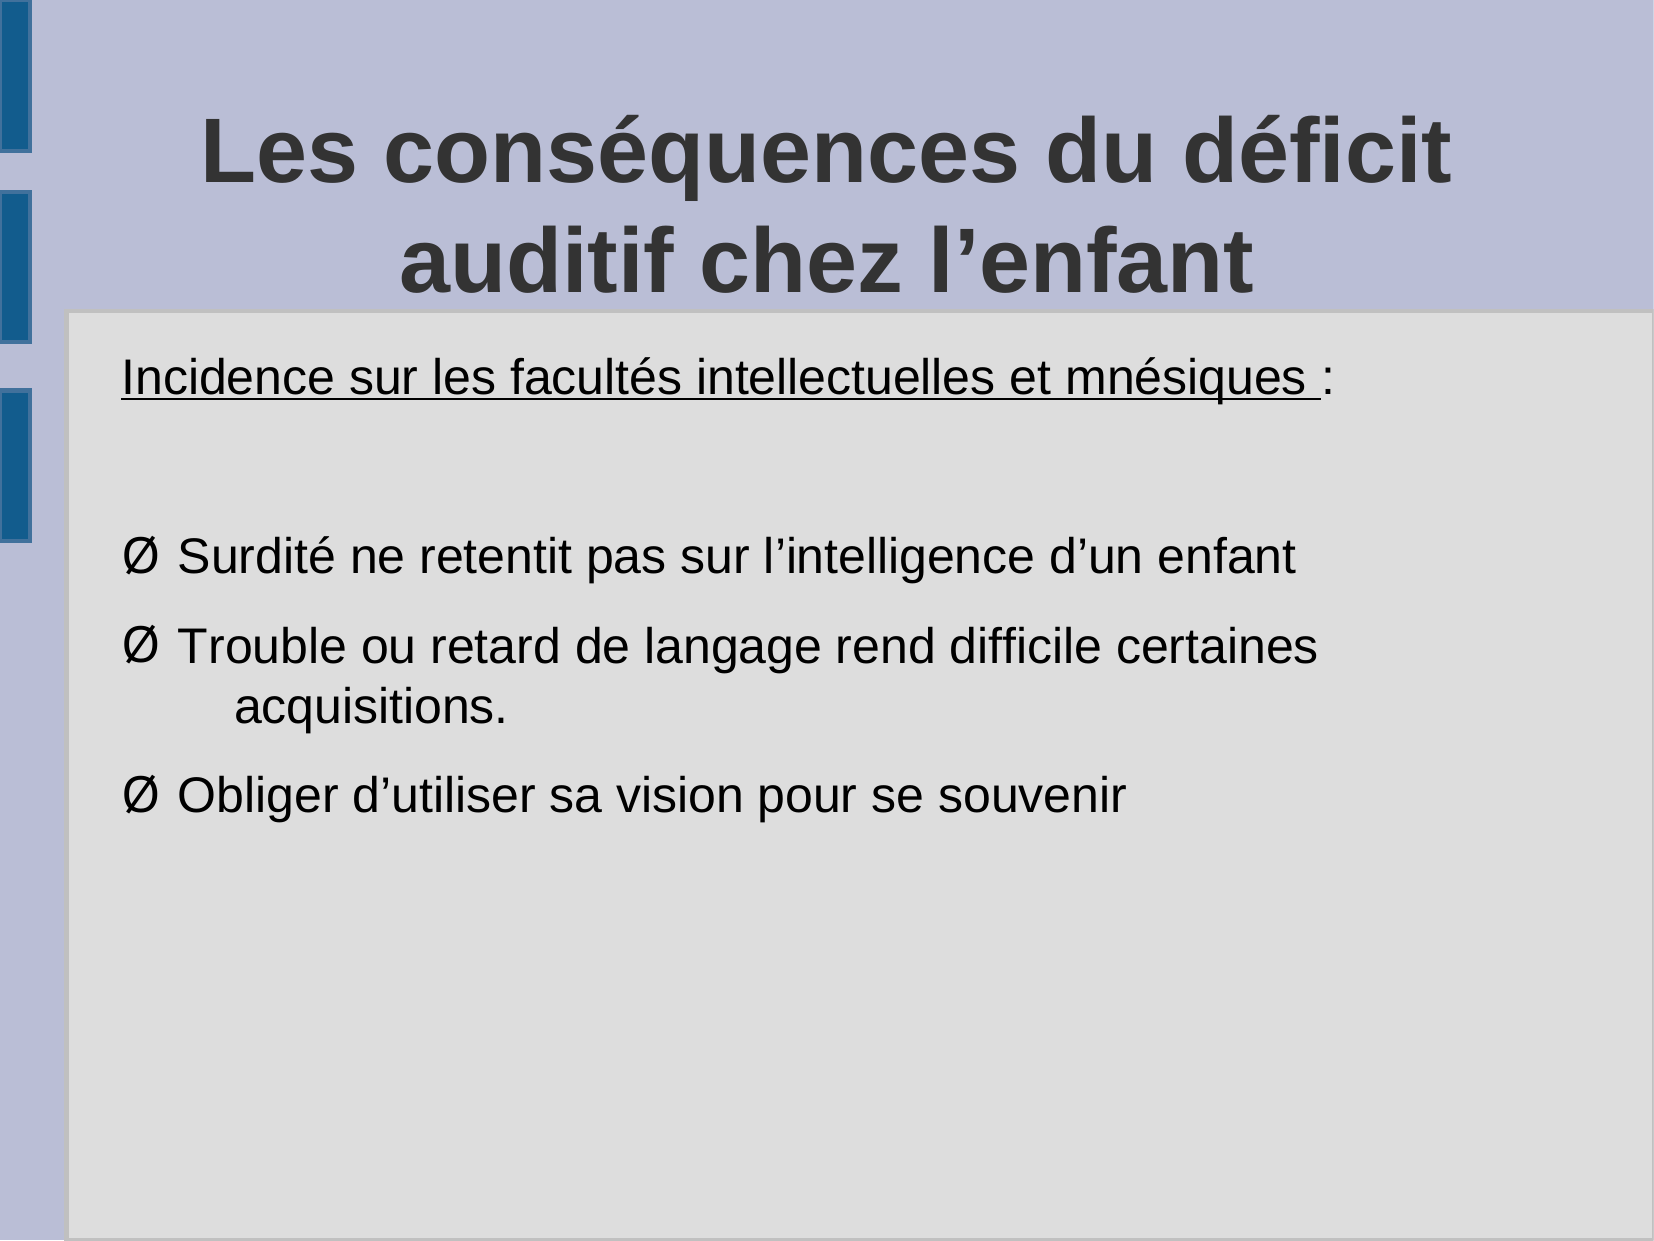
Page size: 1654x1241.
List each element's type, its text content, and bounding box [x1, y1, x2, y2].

list Incidence sur les facultés intellectuelles et mnésiques : Surdité ne retentit pas sur l’intelligence d’un enfant Trouble ou retard de langage rend difficile certaines acquisitions. Obliger d’utiliser sa vision pour se souvenir [121, 344, 1534, 1127]
title Les conséquences du déficit auditif chez l’enfant [121, 91, 1534, 299]
